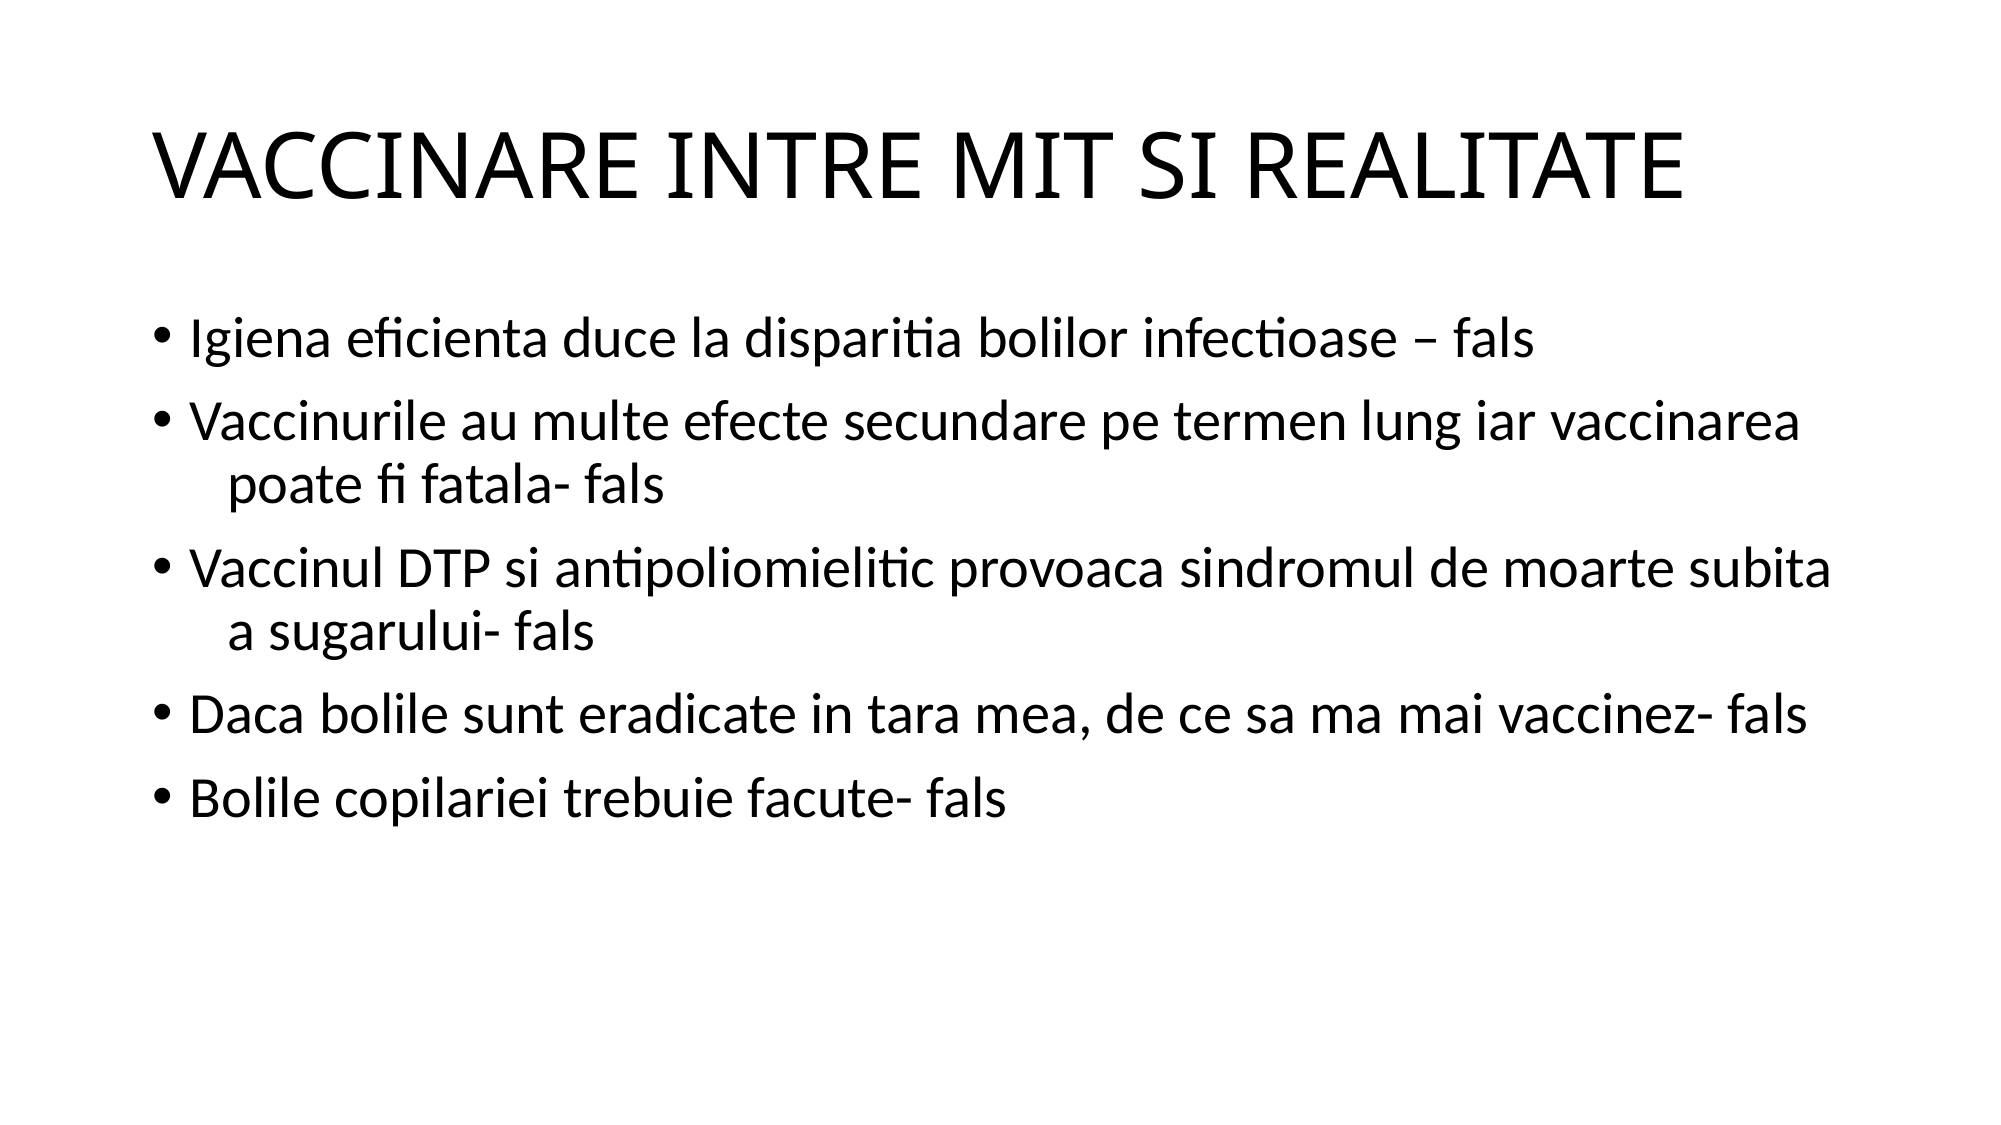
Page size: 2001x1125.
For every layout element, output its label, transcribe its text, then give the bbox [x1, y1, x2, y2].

title VACCINARE INTRE MIT SI REALITATE [137, 59, 1863, 278]
list Igiena eficienta duce la disparitia bolilor infectioase – fals Vaccinurile au multe efecte secundare pe termen lung iar vaccinarea poate fi fatala- fals Vaccinul DTP si antipoliomielitic provoaca sindromul de moarte subita a sugarului- fals Daca bolile sunt eradicate in tara mea, de ce sa ma mai vaccinez- fals Bolile copilariei trebuie facute- fals [137, 299, 1863, 1014]
